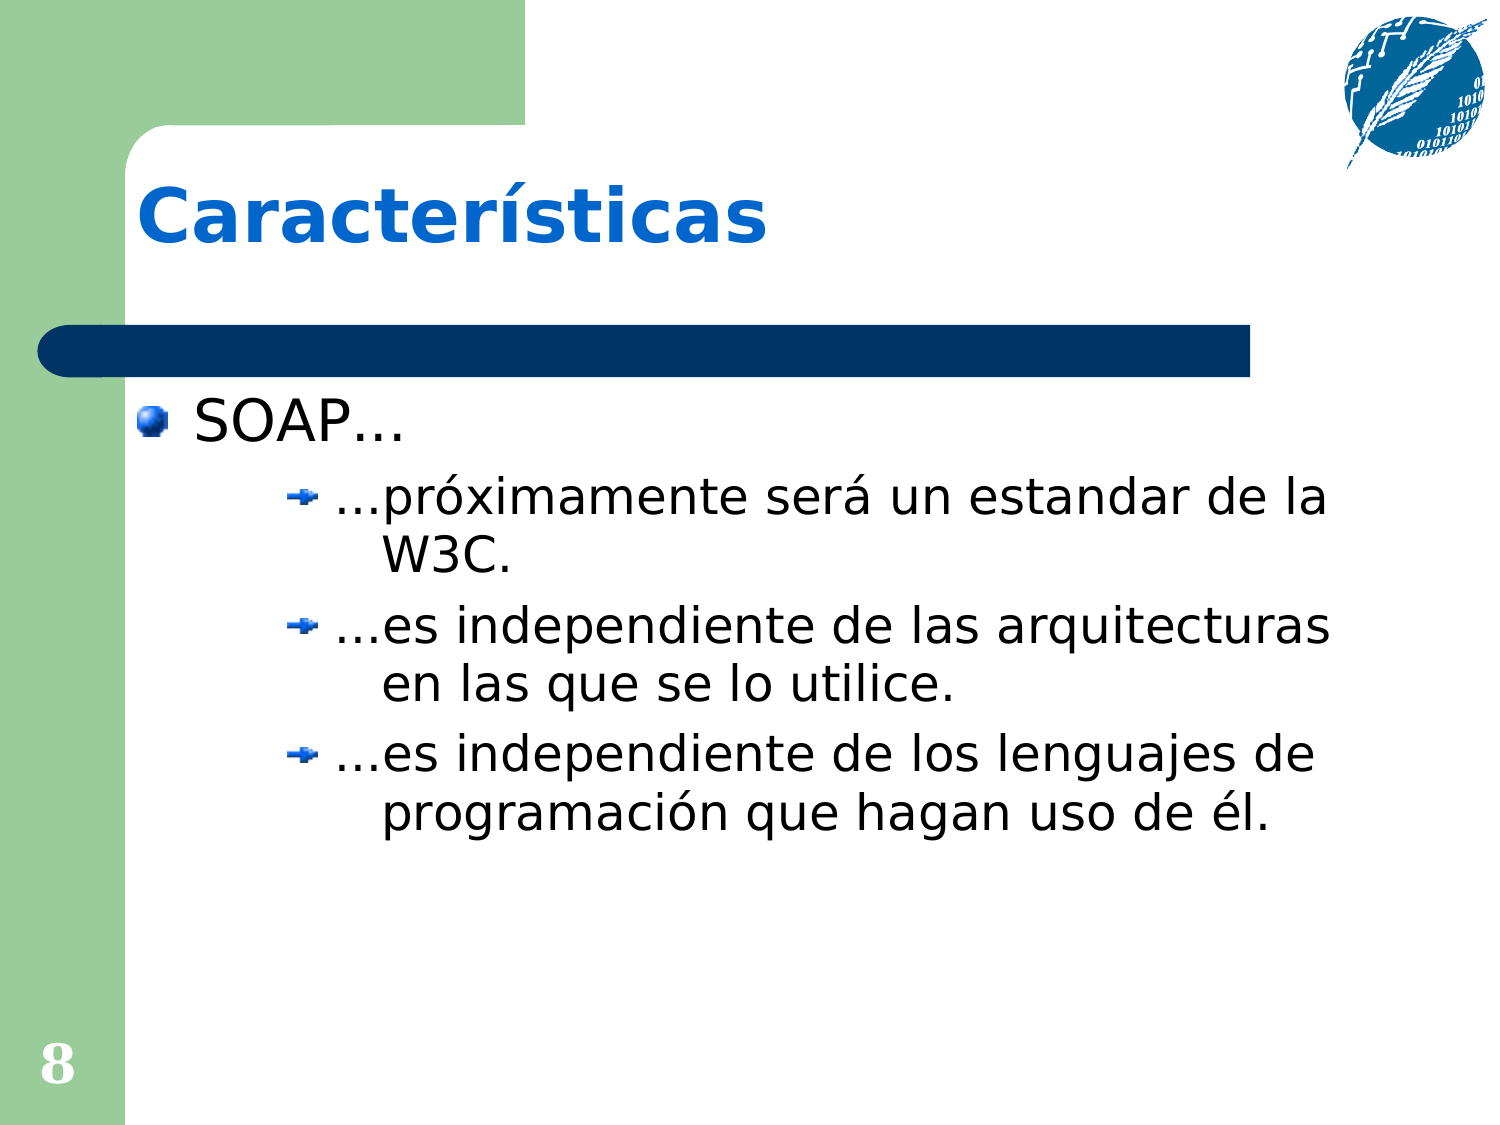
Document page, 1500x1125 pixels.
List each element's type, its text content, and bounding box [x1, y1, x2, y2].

title Características [136, 136, 1414, 301]
list SOAP... ...próximamente será un estandar de la W3C. ...es independiente de las arquitecturas en las que se lo utilice. ...es independiente de los lenguajes de programación que hagan uso de él. [137, 387, 1400, 1045]
picture [1416, 140, 1425, 149]
picture [1427, 138, 1431, 148]
picture [1433, 139, 1440, 147]
picture [1436, 127, 1450, 136]
picture [1341, 15, 1487, 172]
